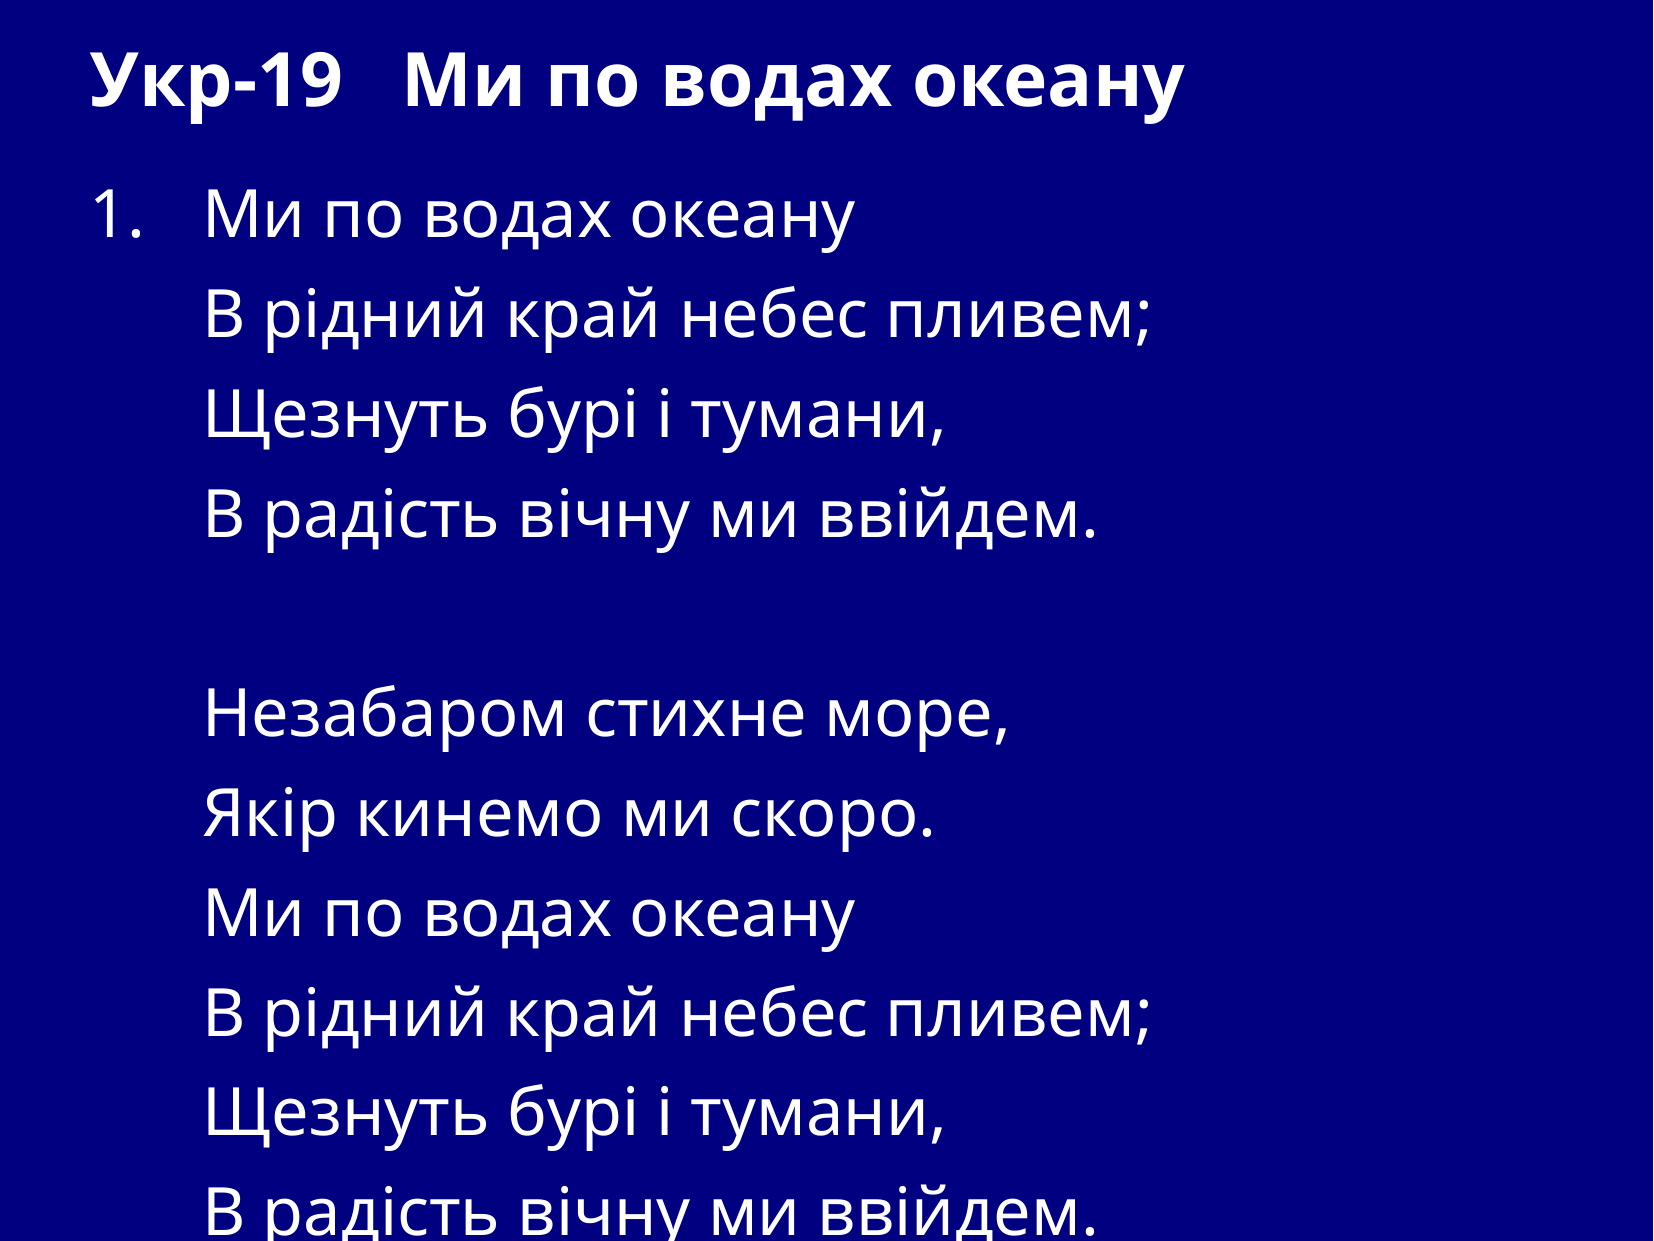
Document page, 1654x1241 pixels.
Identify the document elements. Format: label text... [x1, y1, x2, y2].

text_box Укр-19 Ми по водах океану [75, 18, 1576, 132]
text_box 1. Ми по водах океану В рідний край небес пливем; Щезнуть бурі і тумани, В радість вічну ми ввійдем. Незабаром стихне море, Якір кинемо ми скоро. Ми по водах океану В рідний край небес пливем; Щезнуть бурі і тумани, В радість вічну ми ввійдем. [75, 150, 1576, 1163]
